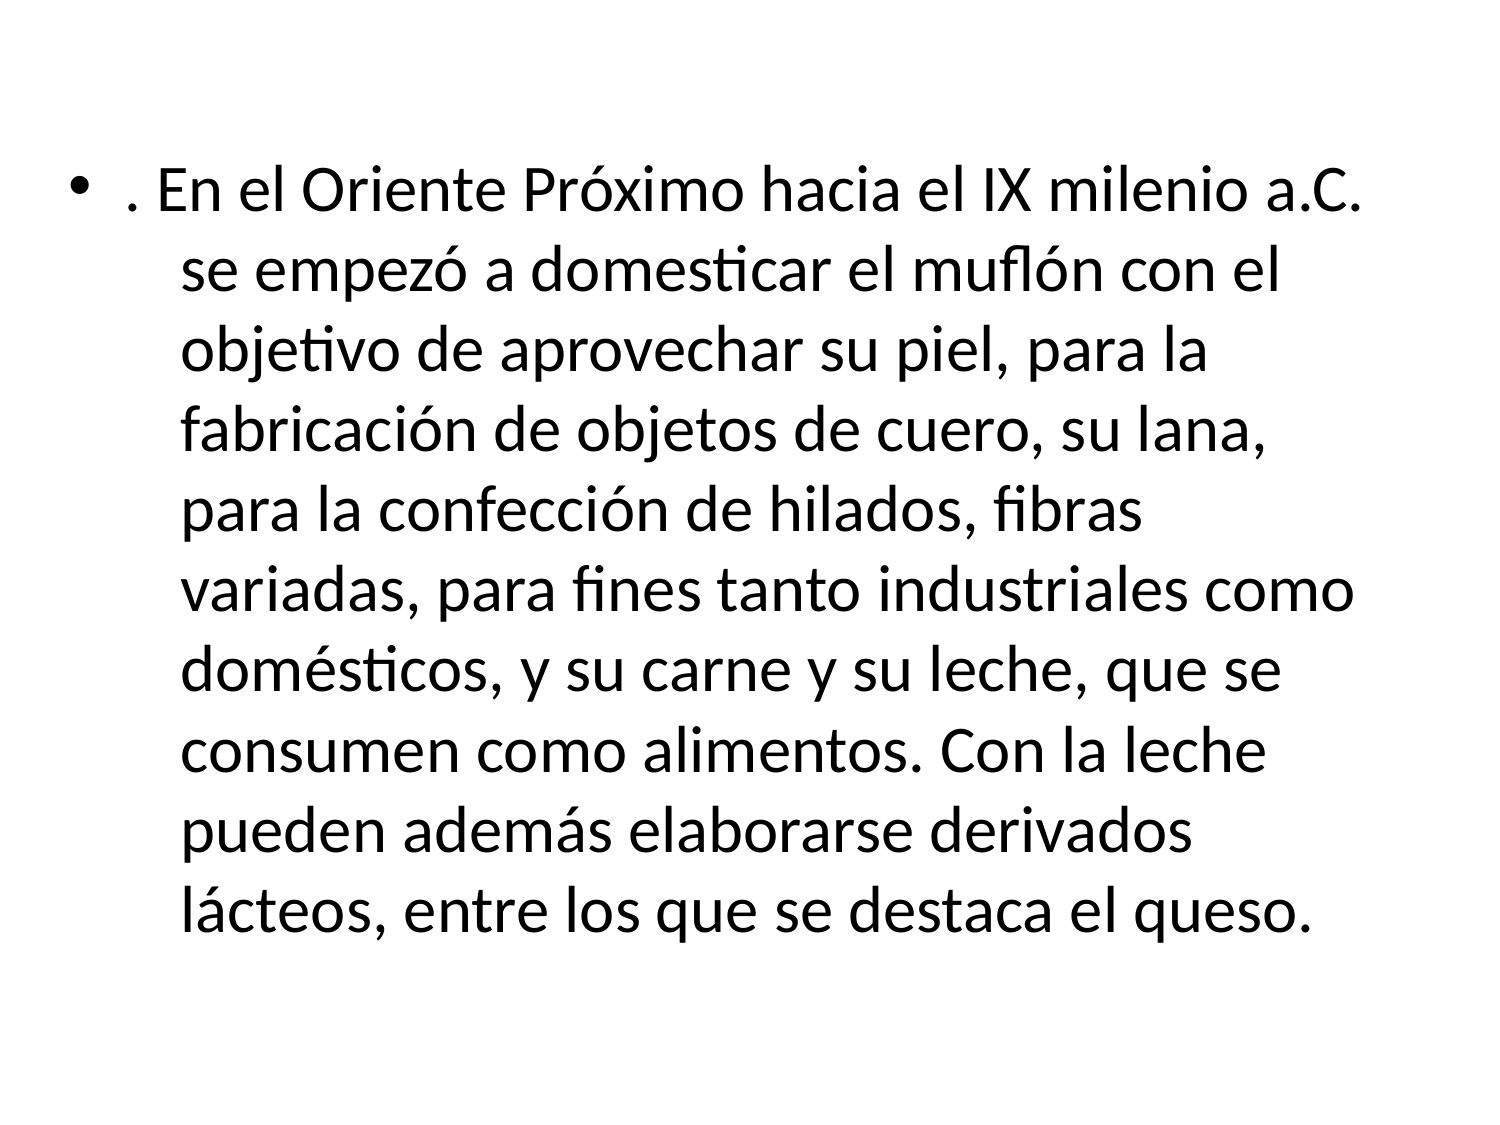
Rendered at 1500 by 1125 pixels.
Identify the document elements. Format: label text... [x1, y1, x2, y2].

list . En el Oriente Próximo hacia el IX milenio a.C. se empezó a domesticar el muflón con el objetivo de aprovechar su piel, para la fabricación de objetos de cuero, su lana, para la confección de hilados, fibras variadas, para fines tanto industriales como domésticos, y su carne y su leche, que se consumen como alimentos. Con la leche pueden además elaborarse derivados lácteos, entre los que se destaca el queso. [53, 137, 1404, 1125]
